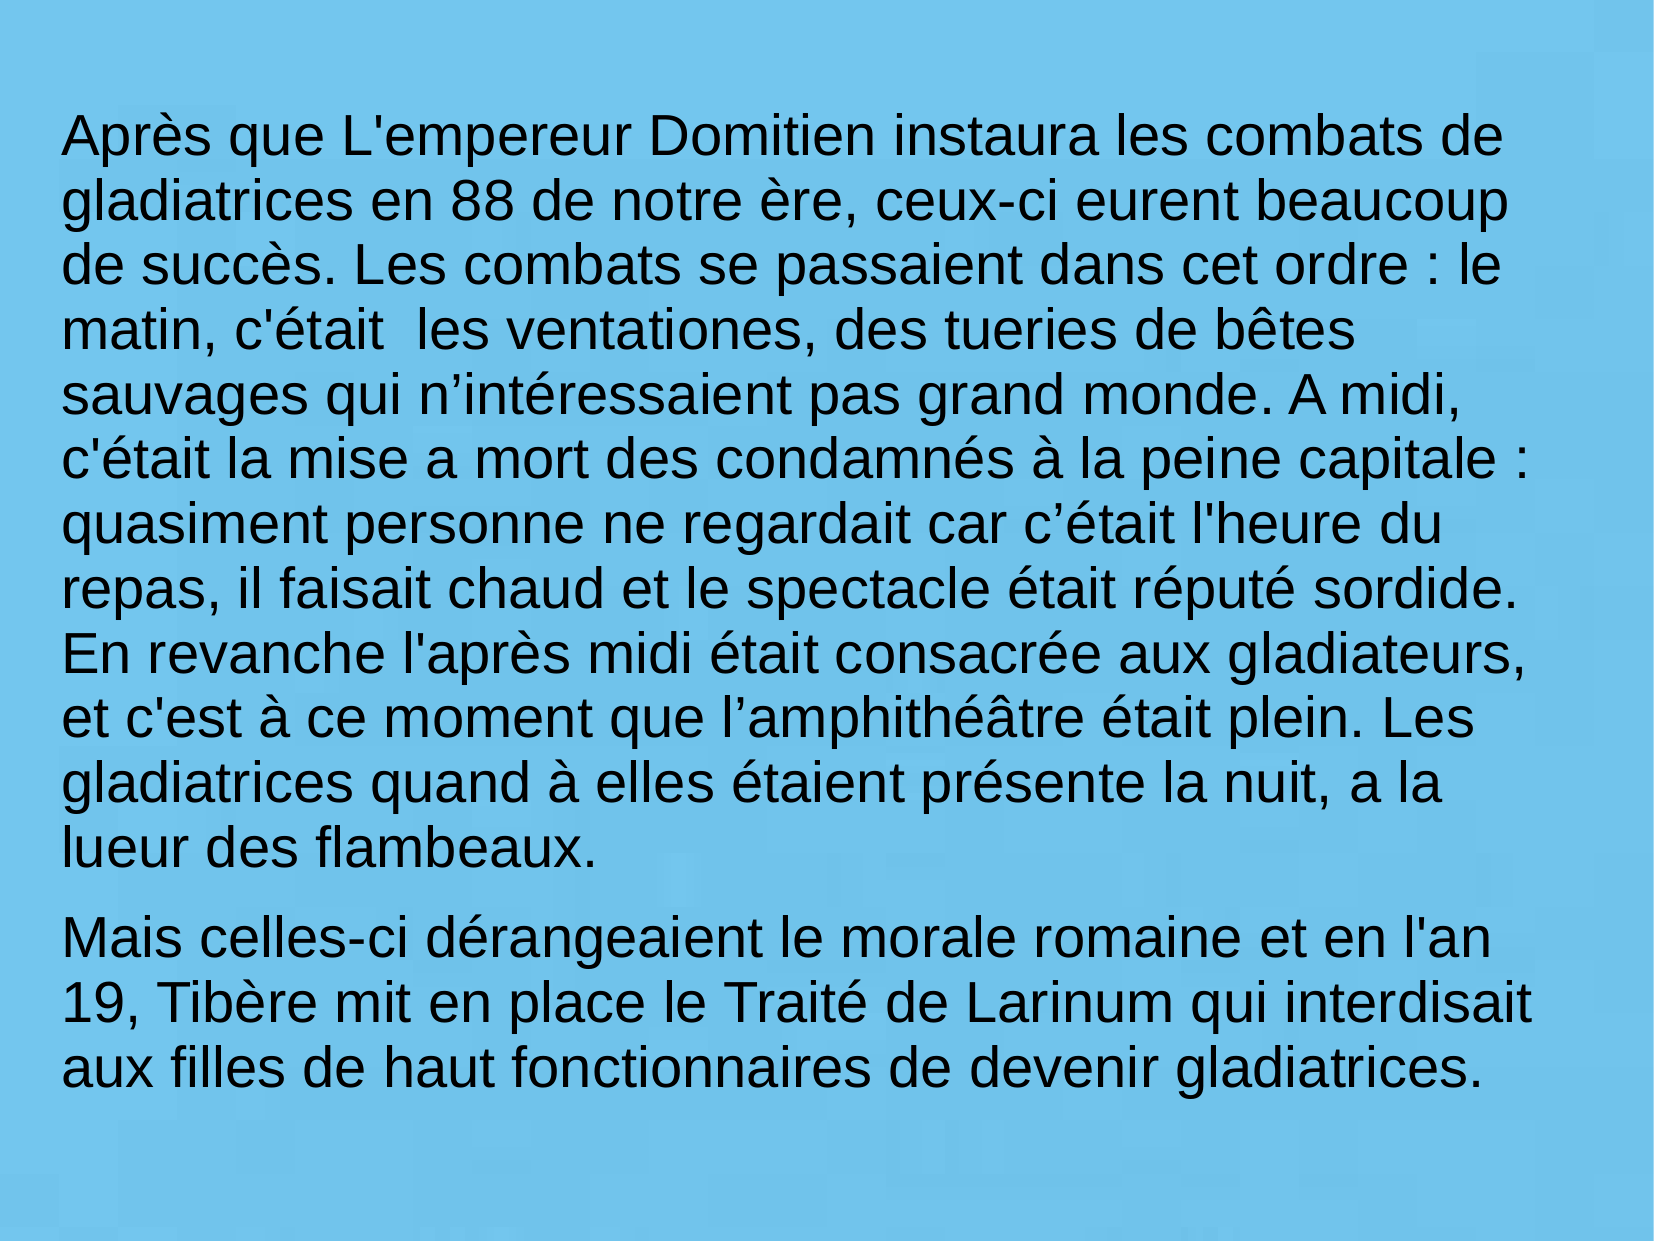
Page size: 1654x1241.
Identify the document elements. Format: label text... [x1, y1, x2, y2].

picture [0, 0, 1654, 1241]
list Après que L'empereur Domitien instaura les combats de gladiatrices en 88 de notre ère, ceux-ci eurent beaucoup de succès. Les combats se passaient dans cet ordre : le matin, c'était les ventationes, des tueries de bêtes sauvages qui n’intéressaient pas grand monde. A midi, c'était la mise a mort des condamnés à la peine capitale : quasiment personne ne regardait car c’était l'heure du repas, il faisait chaud et le spectacle était réputé sordide. En revanche l'après midi était consacrée aux gladiateurs, et c'est à ce moment que l’amphithéâtre était plein. Les gladiatrices quand à elles étaient présente la nuit, a la lueur des flambeaux. Mais celles-ci dérangeaient le morale romaine et en l'an 19, Tibère mit en place le Traité de Larinum qui interdisait aux filles de haut fonctionnaires de devenir gladiatrices. [0, 102, 1571, 1123]
